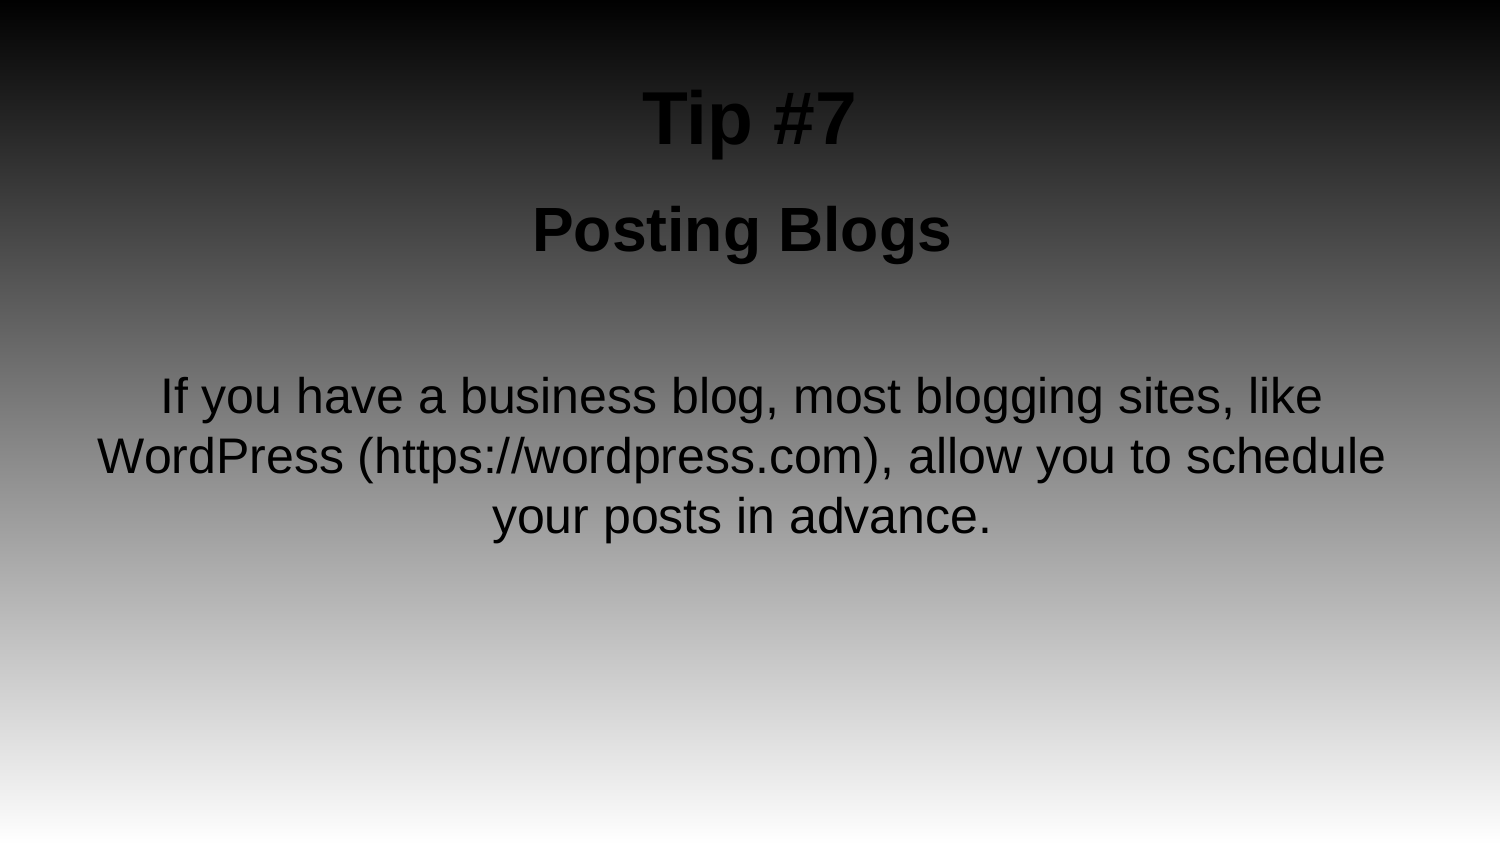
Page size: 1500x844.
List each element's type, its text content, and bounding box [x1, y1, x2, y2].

title Tip #7 [75, 33, 1425, 175]
list Posting Blogs If you have a business blog, most blogging sites, like WordPress (https://wordpress.com), allow you to schedule your posts in advance. [67, 86, 1418, 781]
